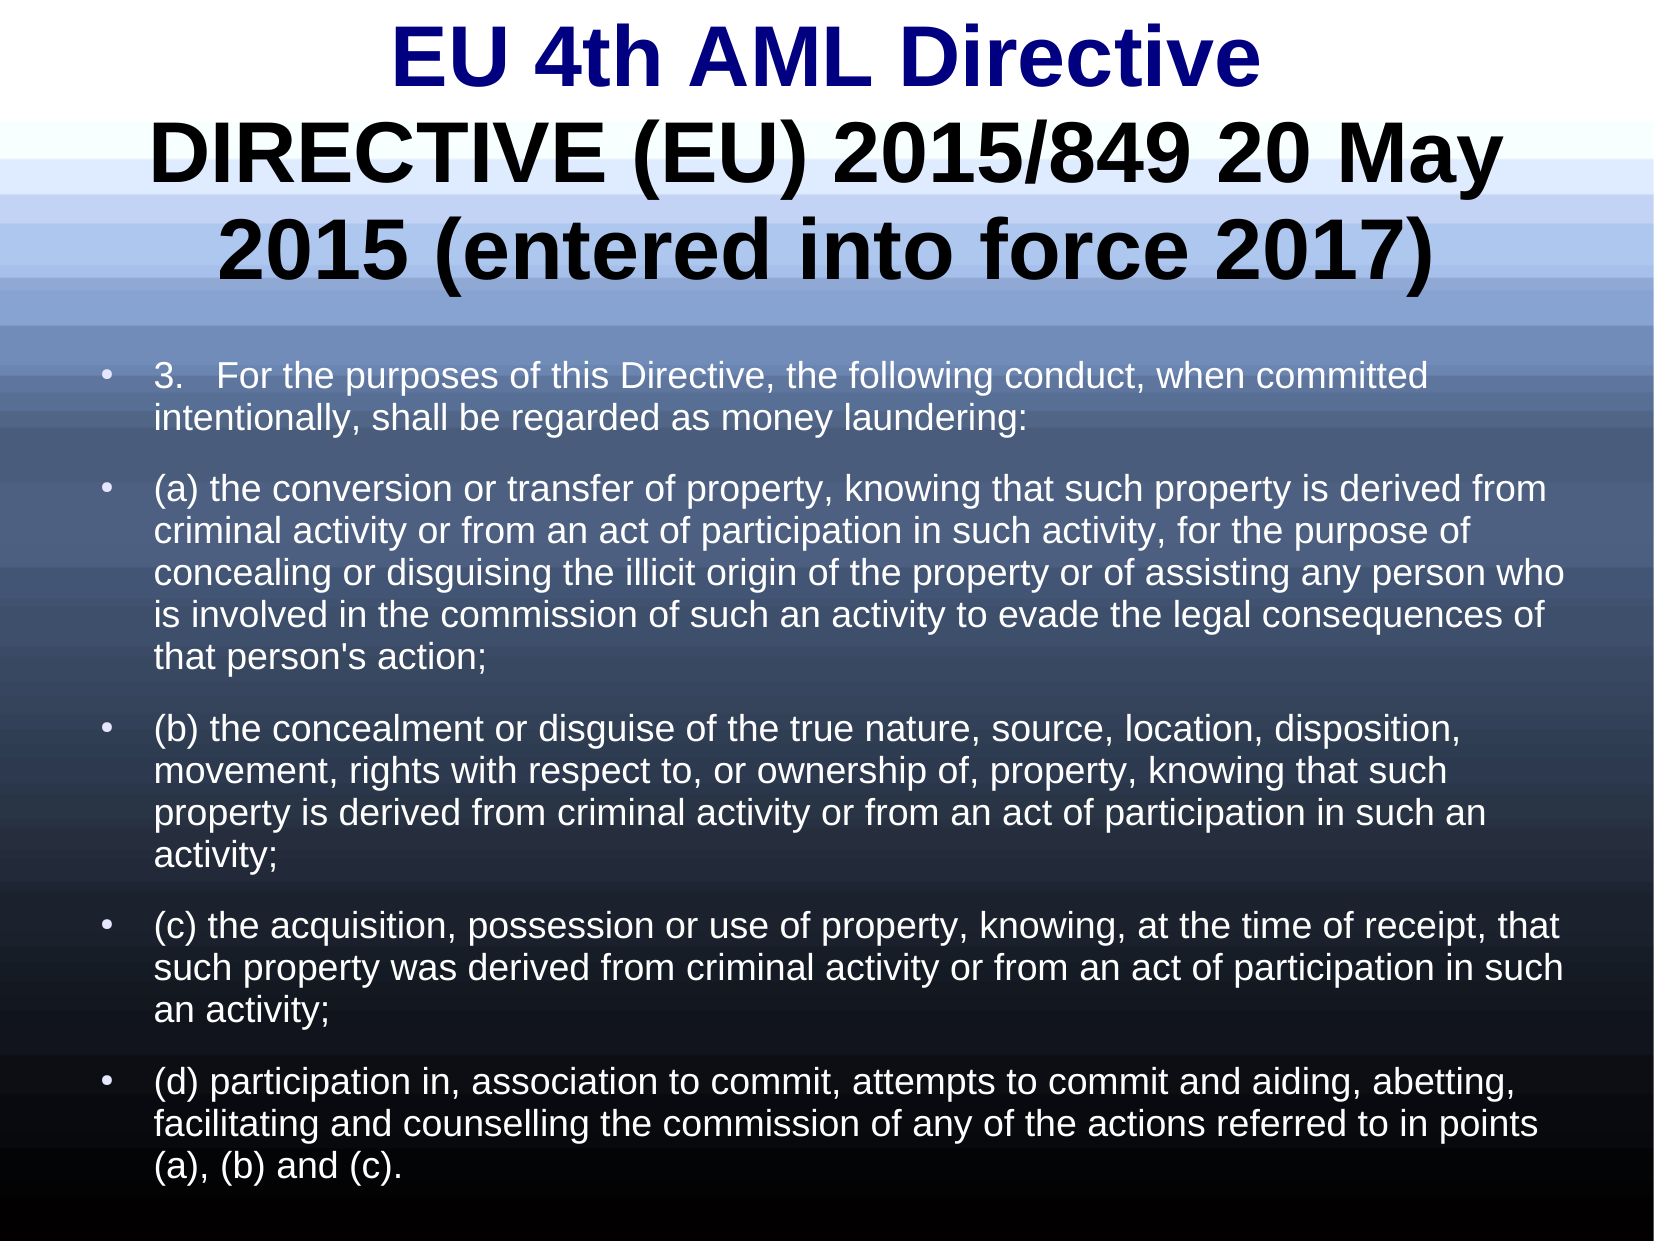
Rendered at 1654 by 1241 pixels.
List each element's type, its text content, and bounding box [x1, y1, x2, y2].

title EU 4th AML Directive DIRECTIVE (EU) 2015/849 20 May 2015 (entered into force 2017) [82, 8, 1571, 298]
list 3. For the purposes of this Directive, the following conduct, when committed intentionally, shall be regarded as money laundering: (a) the conversion or transfer of property, knowing that such property is derived from criminal activity or from an act of participation in such activity, for the purpose of concealing or disguising the illicit origin of the property or of assisting any person who is involved in the commission of such an activity to evade the legal consequences of that person's action; (b) the concealment or disguise of the true nature, source, location, disposition, movement, rights with respect to, or ownership of, property, knowing that such property is derived from criminal activity or from an act of participation in such an activity; (c) the acquisition, possession or use of property, knowing, at the time of receipt, that such property was derived from criminal activity or from an act of participation in such an activity; (d) participation in, association to commit, attempts to commit and aiding, abetting, facilitating and counselling the commission of any of the actions referred to in points (a), (b) and (c). [82, 354, 1571, 1241]
picture [0, 0, 1654, 1241]
